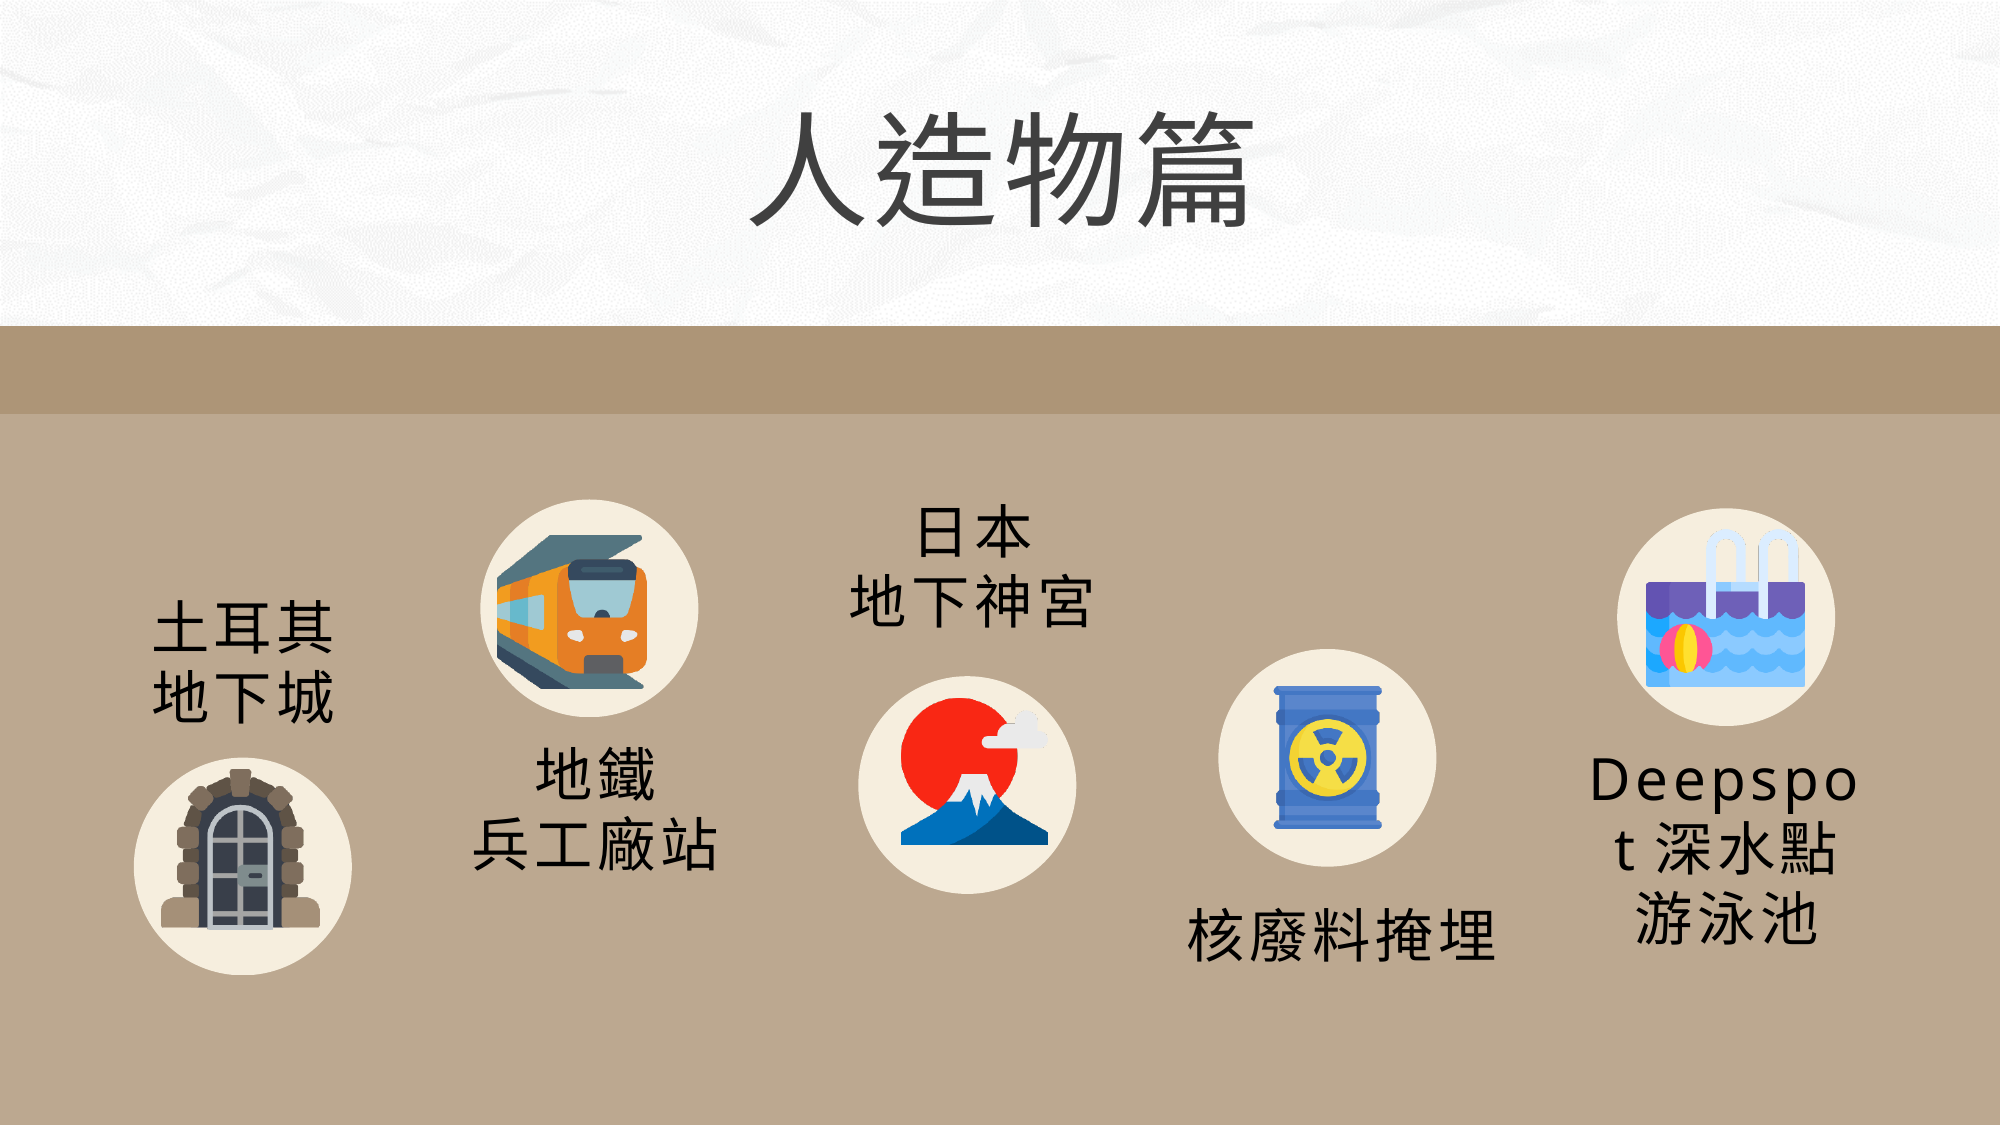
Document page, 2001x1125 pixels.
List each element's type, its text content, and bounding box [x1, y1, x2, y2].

text_box Deepspot深水點 游泳池 [1569, 737, 1884, 958]
picture [858, 676, 1077, 894]
picture [480, 499, 699, 717]
picture [1617, 508, 1836, 726]
text_box 人造物篇 [662, 87, 1341, 248]
text_box 土耳其 地下城 [85, 585, 401, 736]
text_box 地鐵 兵工廠站 [438, 733, 753, 884]
text_box 核廢料掩埋 [1149, 894, 1535, 975]
picture [1218, 649, 1437, 867]
picture [133, 757, 353, 976]
text_box [0, 326, 2000, 1125]
text_box 日本 地下神宮 [828, 490, 1116, 641]
